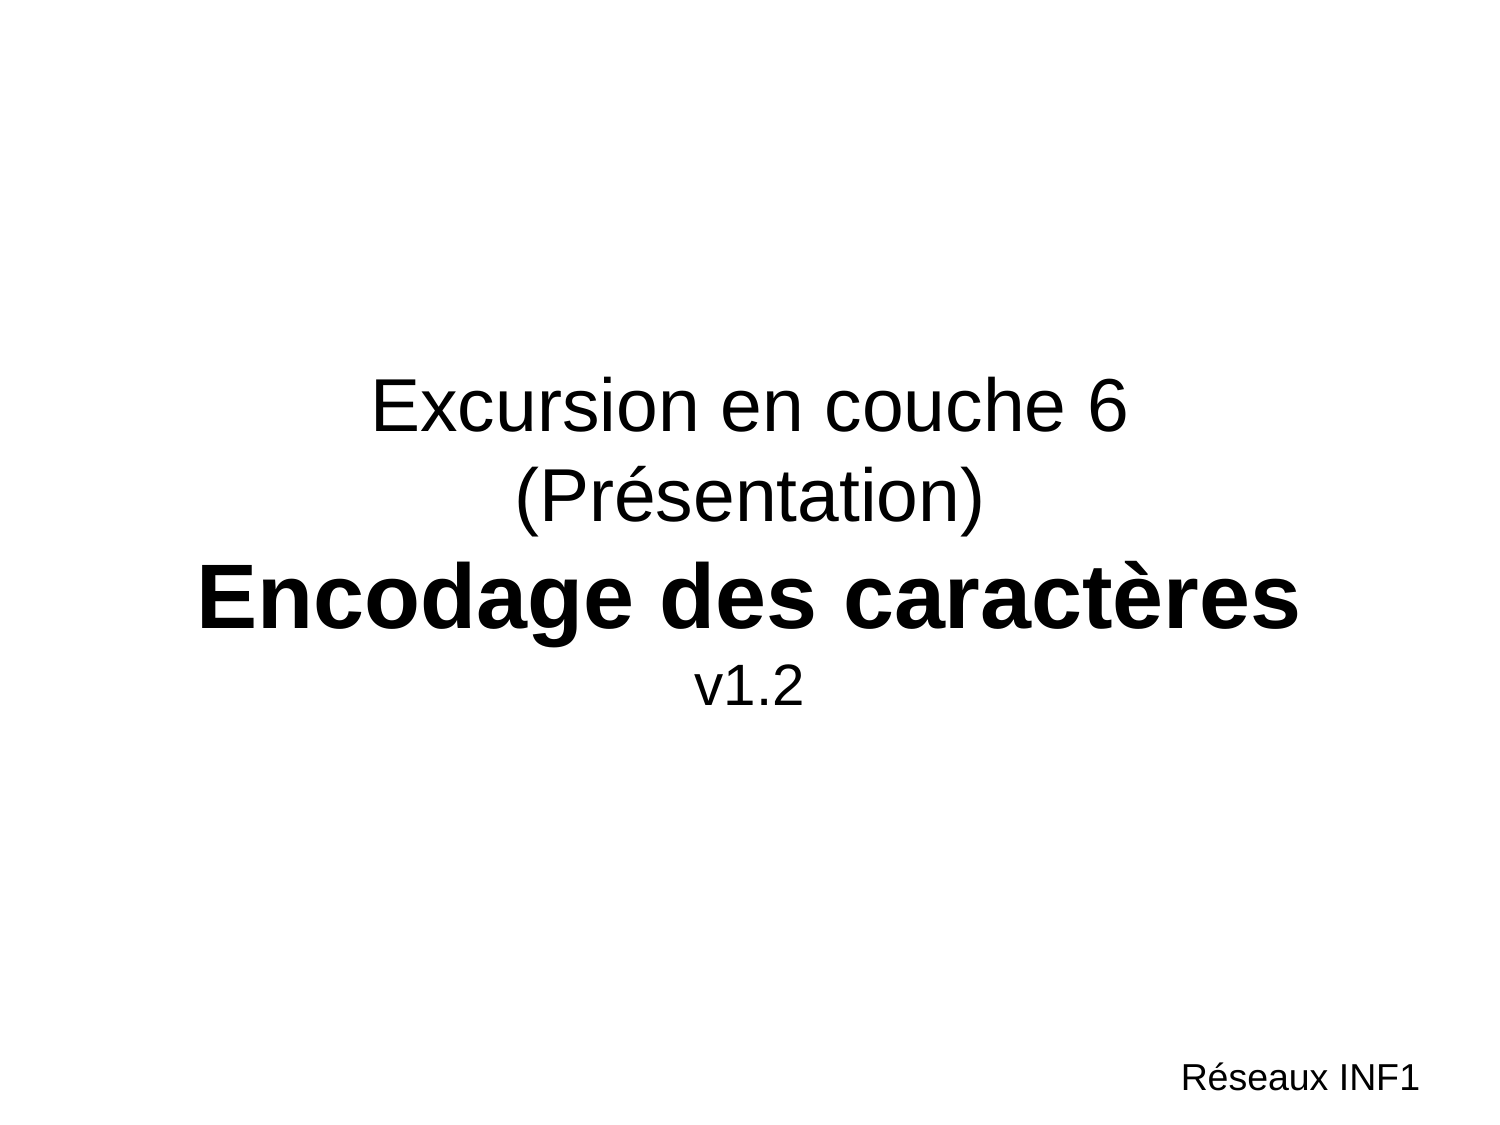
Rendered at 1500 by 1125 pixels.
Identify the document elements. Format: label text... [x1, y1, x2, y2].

title Excursion en couche 6 (Présentation) Encodage des caractères v1.2 [112, 349, 1388, 591]
